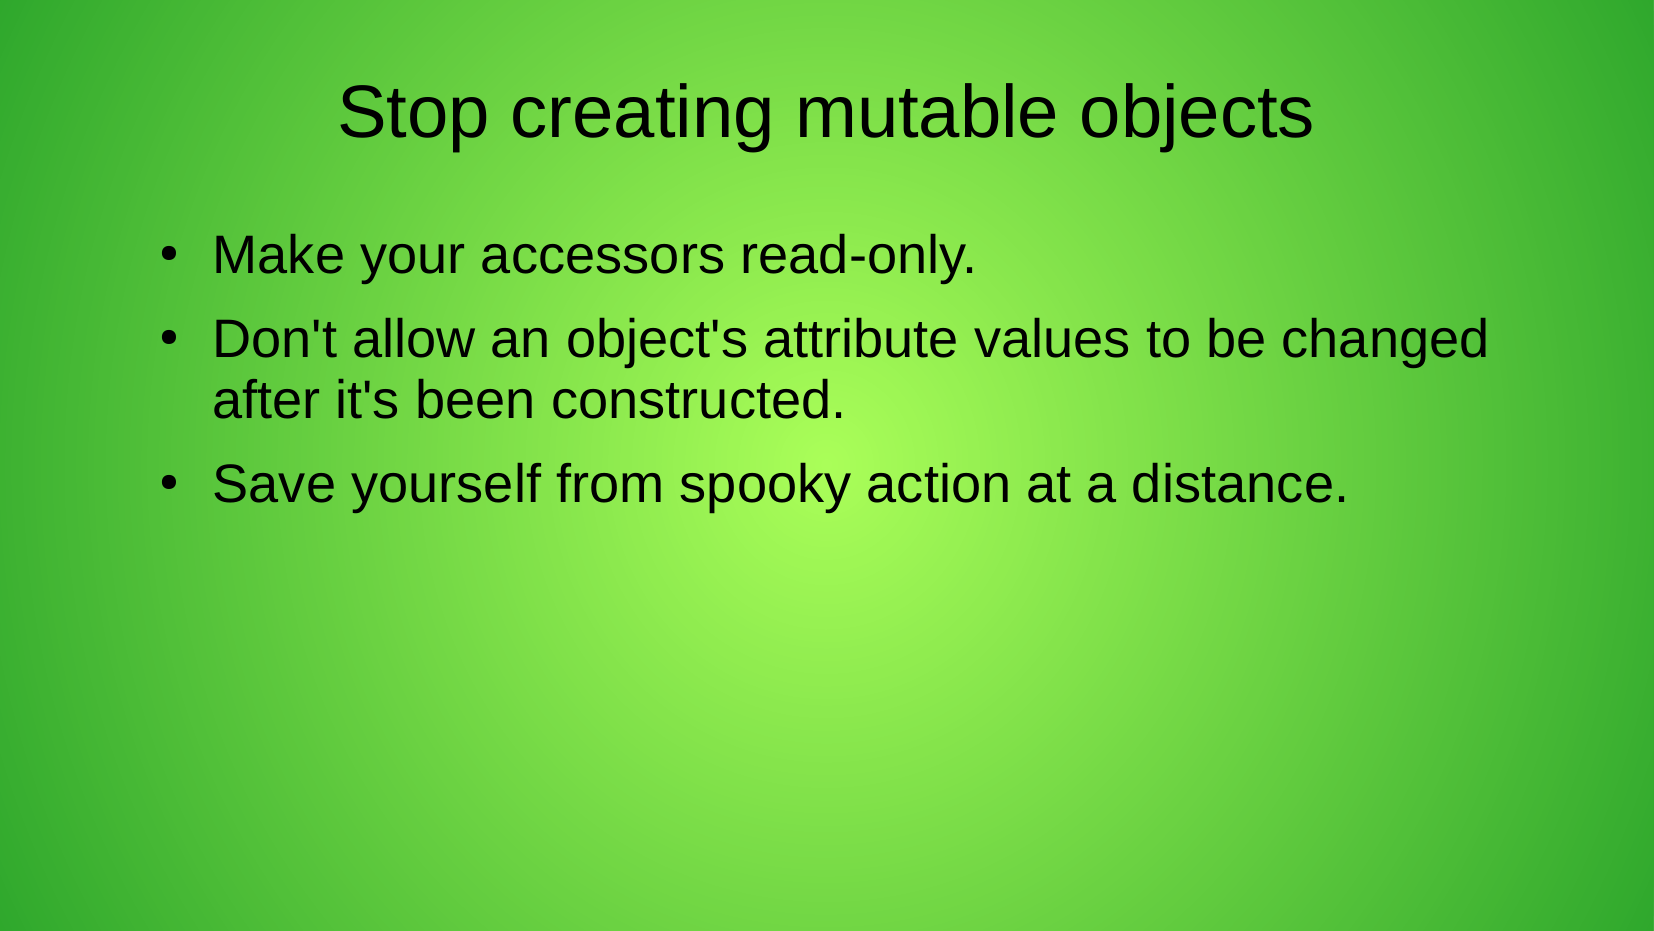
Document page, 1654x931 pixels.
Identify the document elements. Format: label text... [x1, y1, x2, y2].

title Stop creating mutable objects [82, 35, 1571, 189]
list Make your accessors read-only. Don't allow an object's attribute values to be changed after it's been constructed. Save yourself from spooky action at a distance. [141, 224, 1571, 764]
